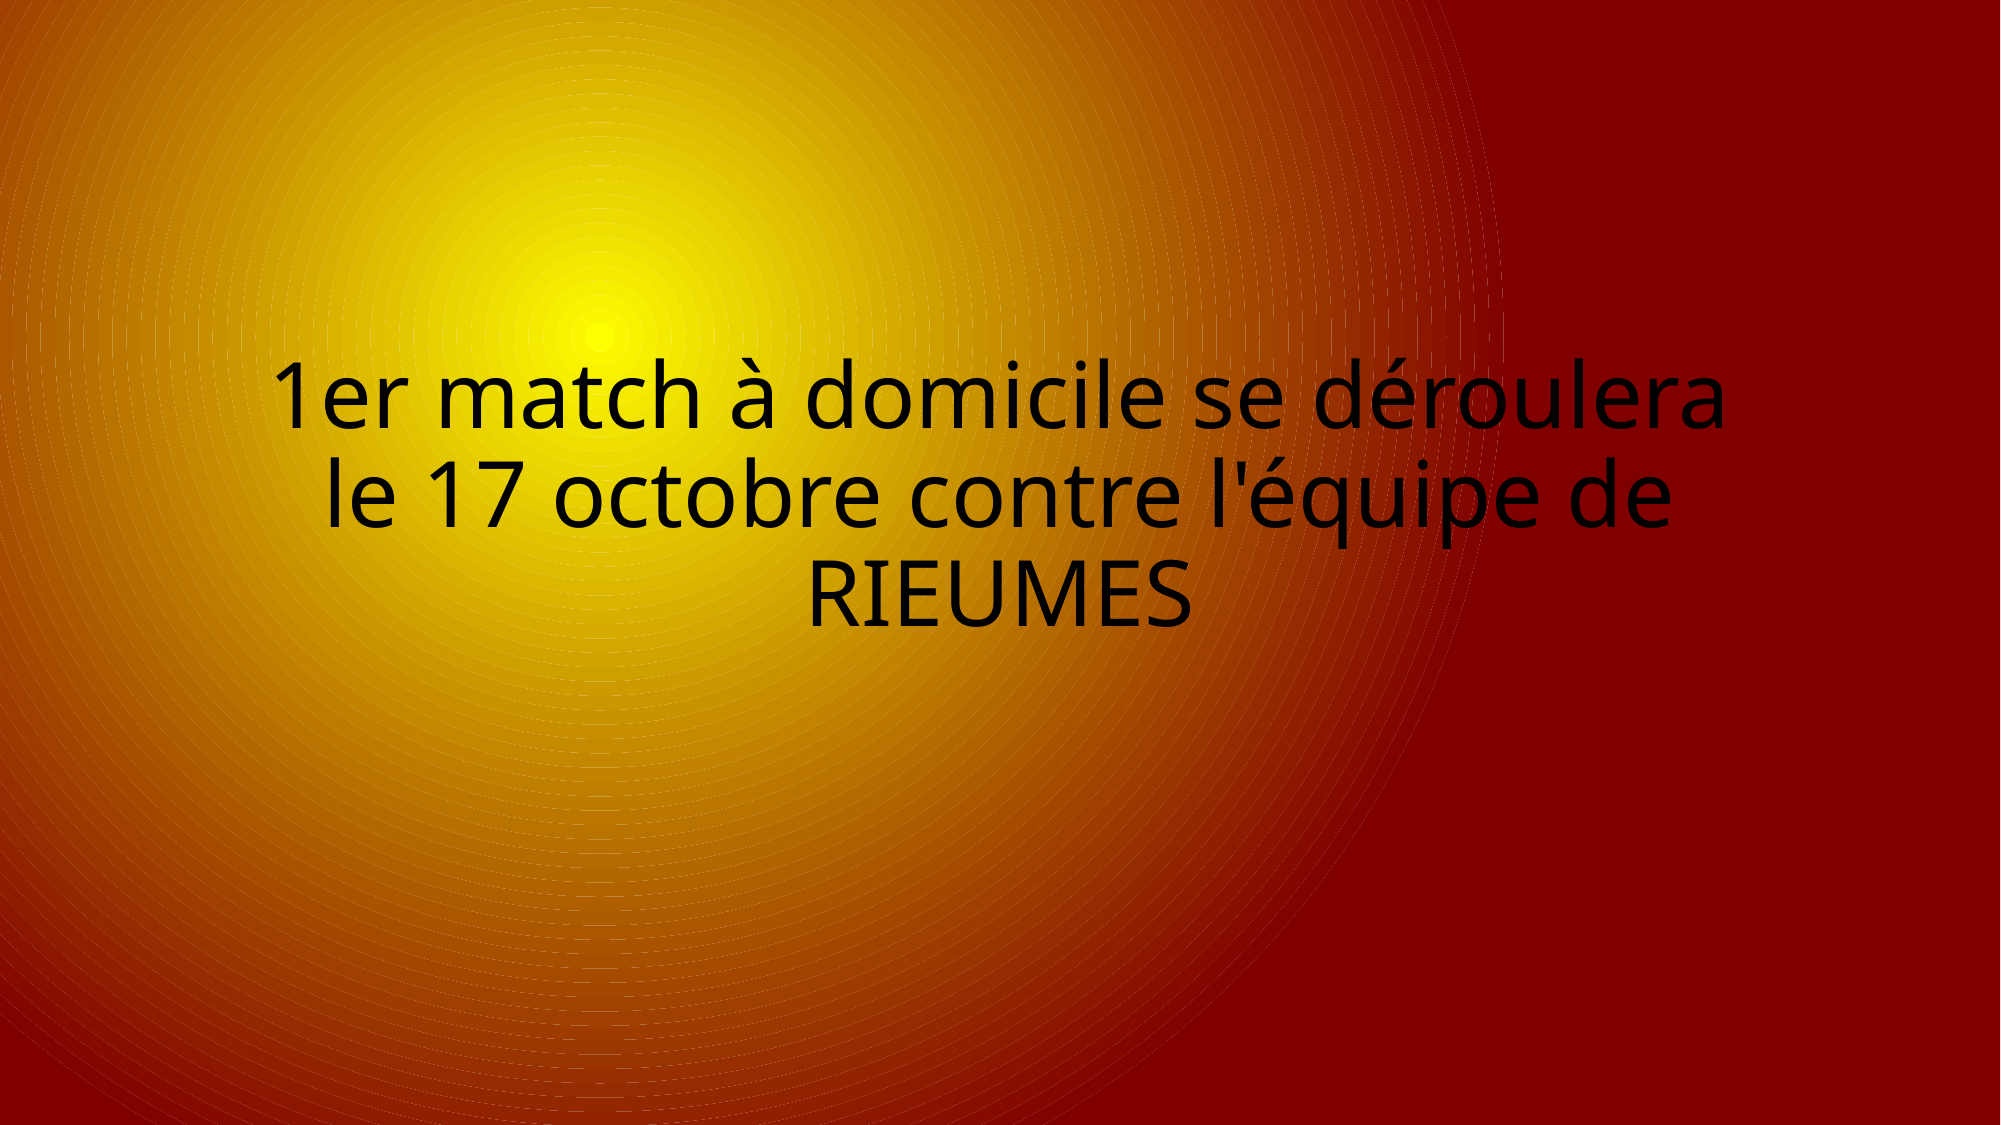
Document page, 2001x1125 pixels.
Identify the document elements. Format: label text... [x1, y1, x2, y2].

title 1er match à domicile se déroulera le 17 octobre contre l'équipe de RIEUMES [249, 341, 1751, 641]
